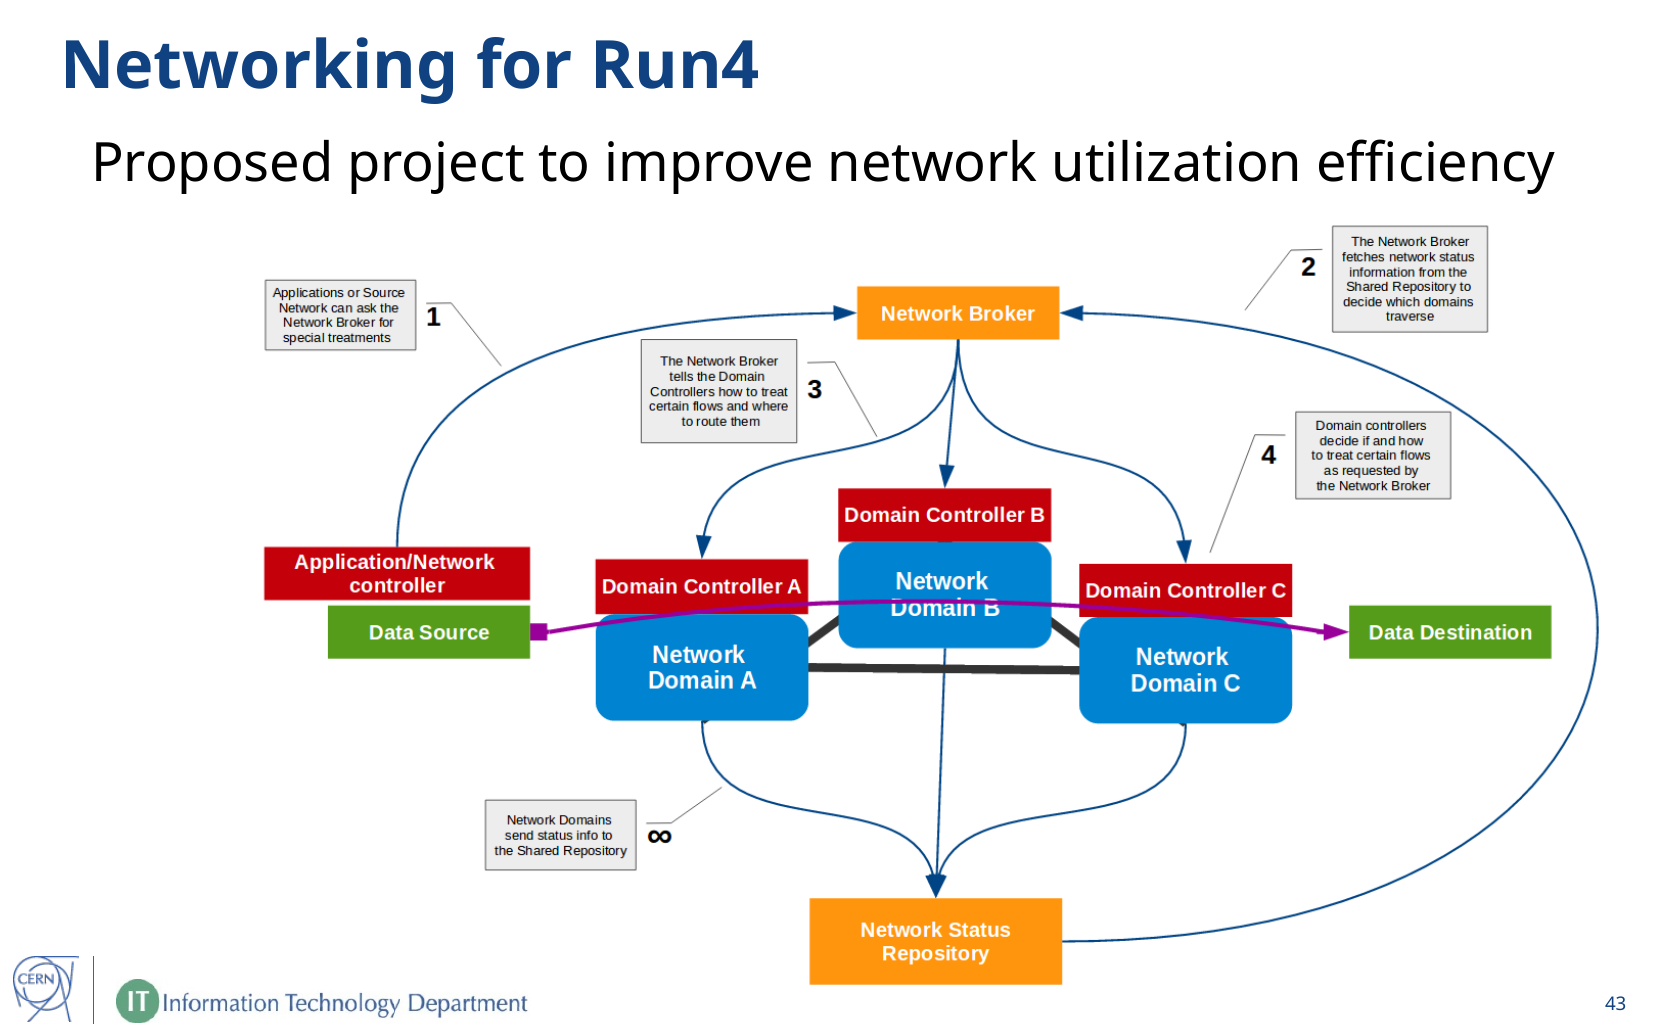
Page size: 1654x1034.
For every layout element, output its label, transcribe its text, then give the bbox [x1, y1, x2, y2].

picture [13, 956, 79, 1032]
text_box Proposed project to improve network utilization efficiency [76, 122, 1601, 468]
title Networking for Run4 [60, 0, 1528, 138]
picture [116, 198, 1613, 1023]
